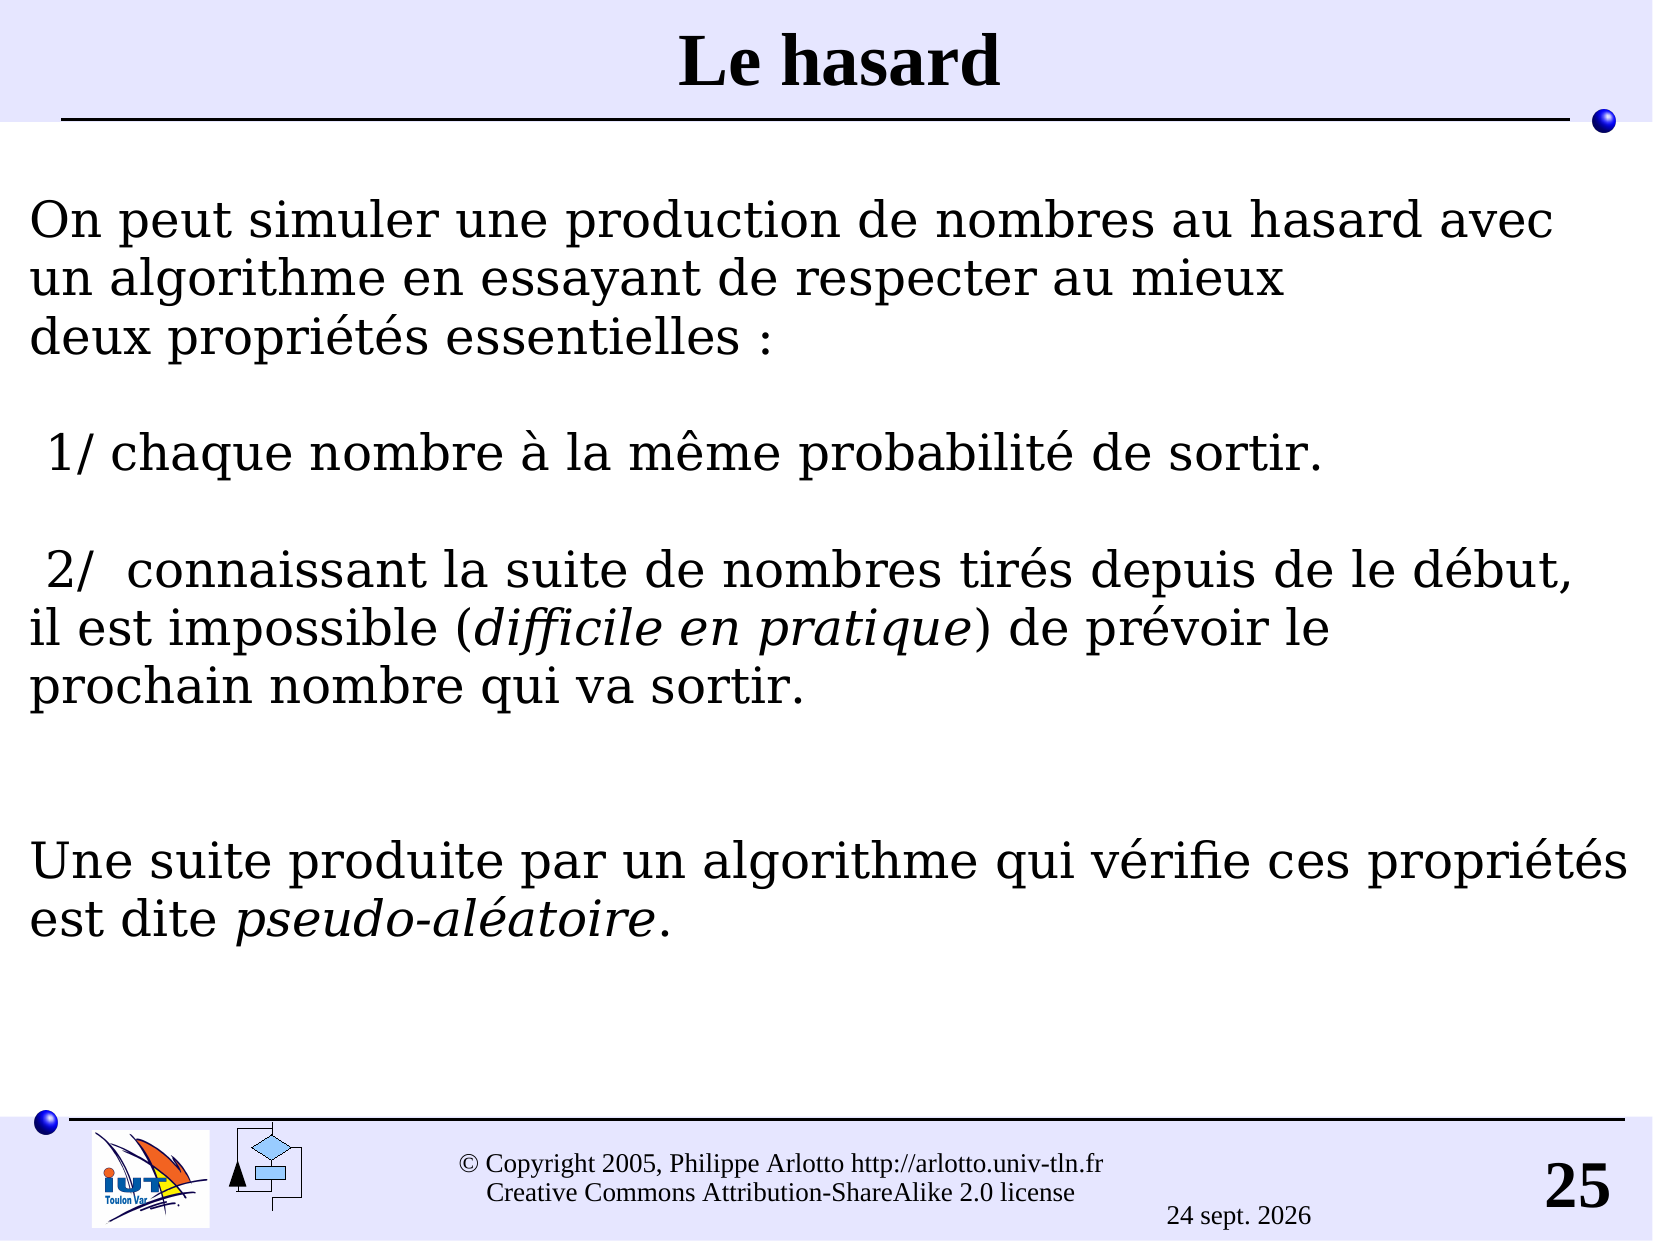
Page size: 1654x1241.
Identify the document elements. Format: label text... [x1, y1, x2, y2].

text_box On peut simuler une production de nombres au hasard avec un algorithme en essayant de respecter au mieux deux propriétés essentielles : 1/ chaque nombre à la même probabilité de sortir. 2/ connaissant la suite de nombres tirés depuis de le début, il est impossible (difficile en pratique) de prévoir le prochain nombre qui va sortir. Une suite produite par un algorithme qui vérifie ces propriétés est dite pseudo-aléatoire. [29, 132, 1633, 949]
title Le hasard [95, 14, 1585, 107]
